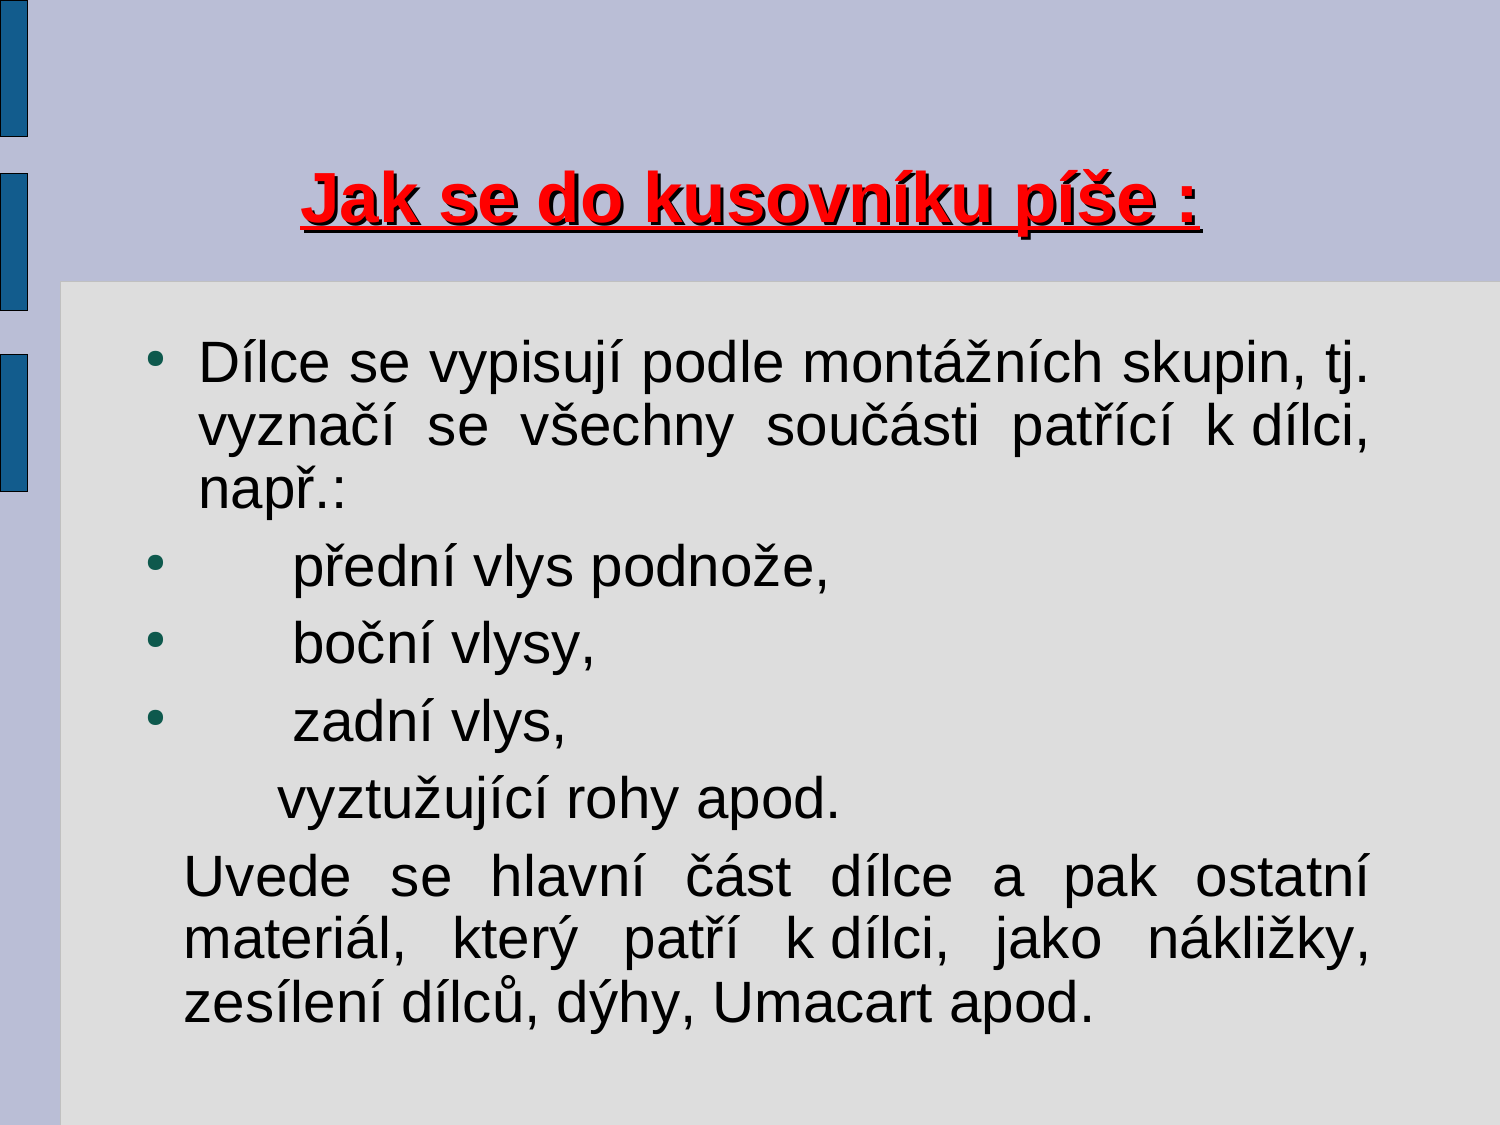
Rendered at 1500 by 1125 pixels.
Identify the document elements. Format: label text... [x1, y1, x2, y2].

list Dílce se vypisují podle montážních skupin, tj. vyznačí se všechny součásti patřící k dílci, např.: přední vlys podnože, boční vlysy, zadní vlys, vyztužující rohy apod. Uvede se hlavní část dílce a pak ostatní materiál, který patří k dílci, jako nákližky, zesílení dílců, dýhy, Umacart apod. [112, 324, 1388, 1001]
title Jak se do kusovníku píše : [112, 99, 1388, 288]
